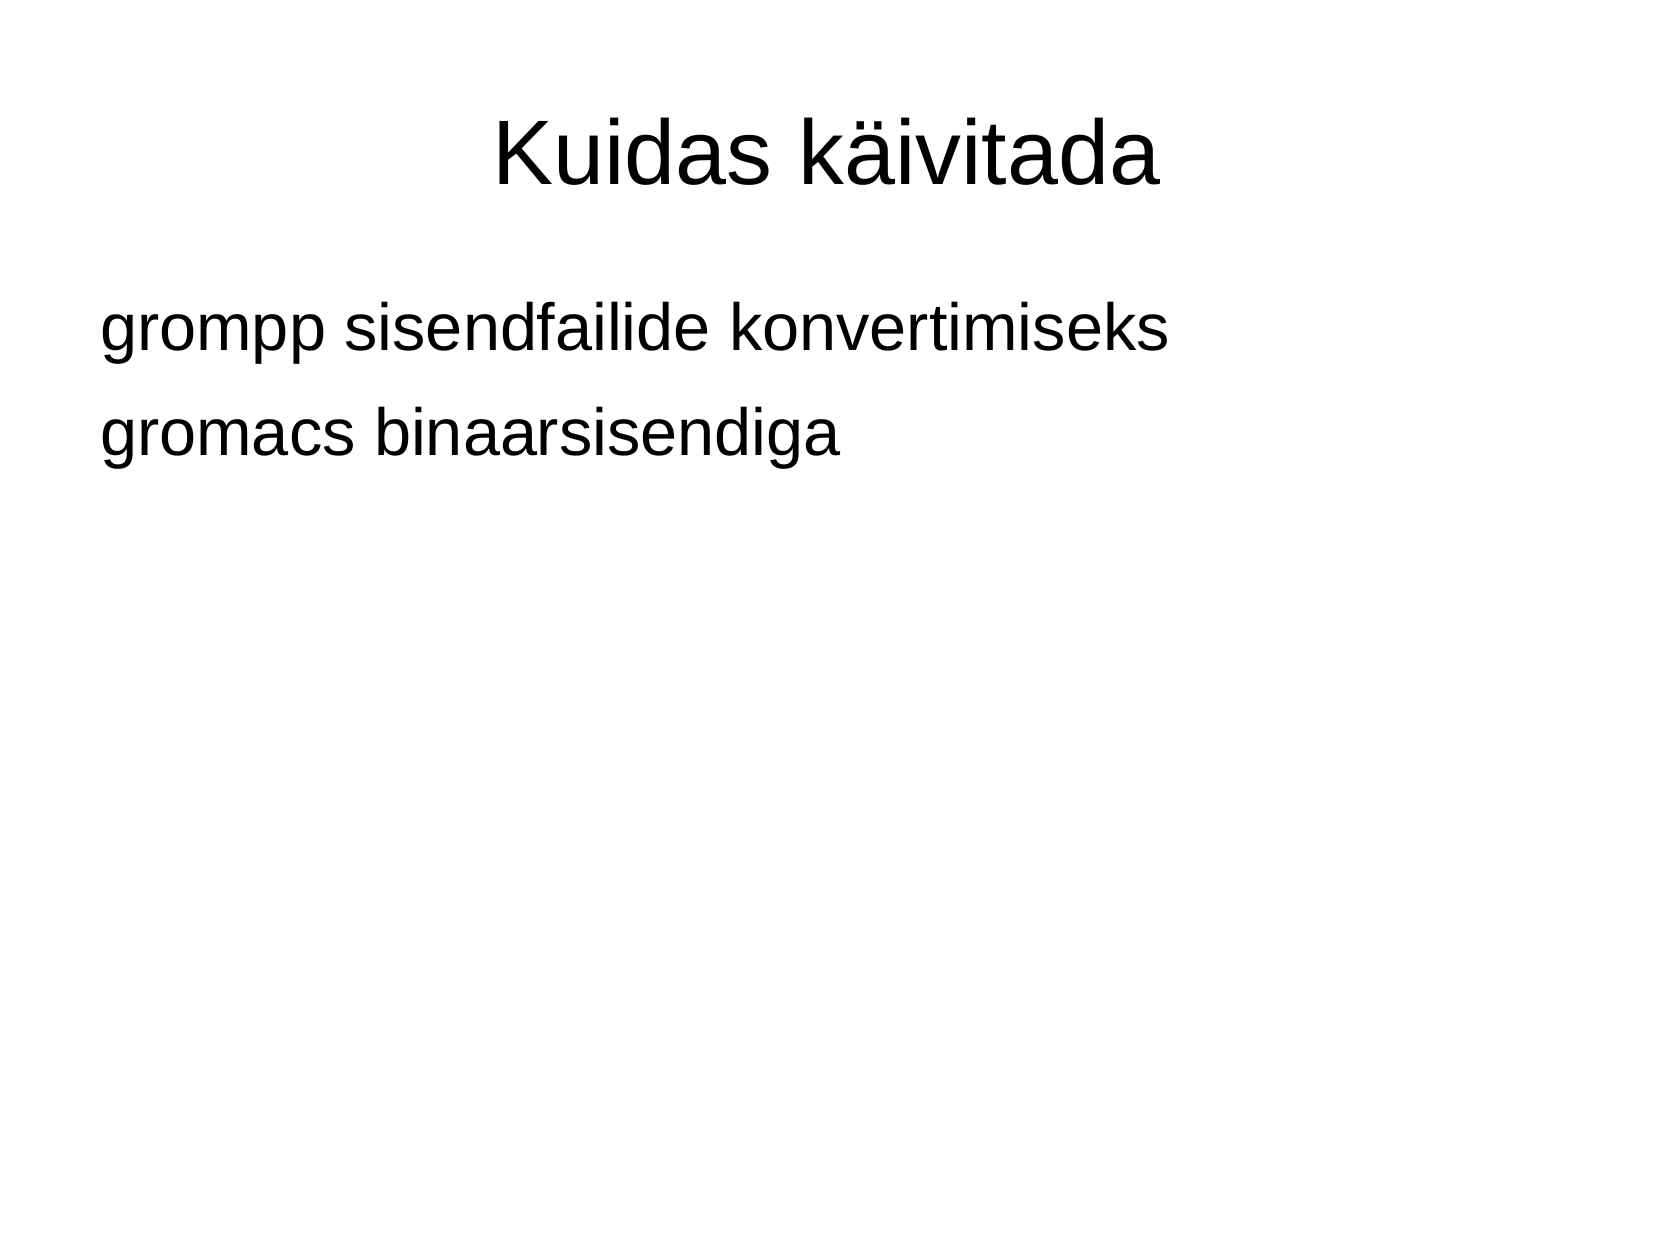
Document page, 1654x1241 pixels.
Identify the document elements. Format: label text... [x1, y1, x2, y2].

list grompp sisendfailide konvertimiseks gromacs binaarsisendiga [82, 290, 1571, 1094]
title Kuidas käivitada [82, 56, 1571, 250]
